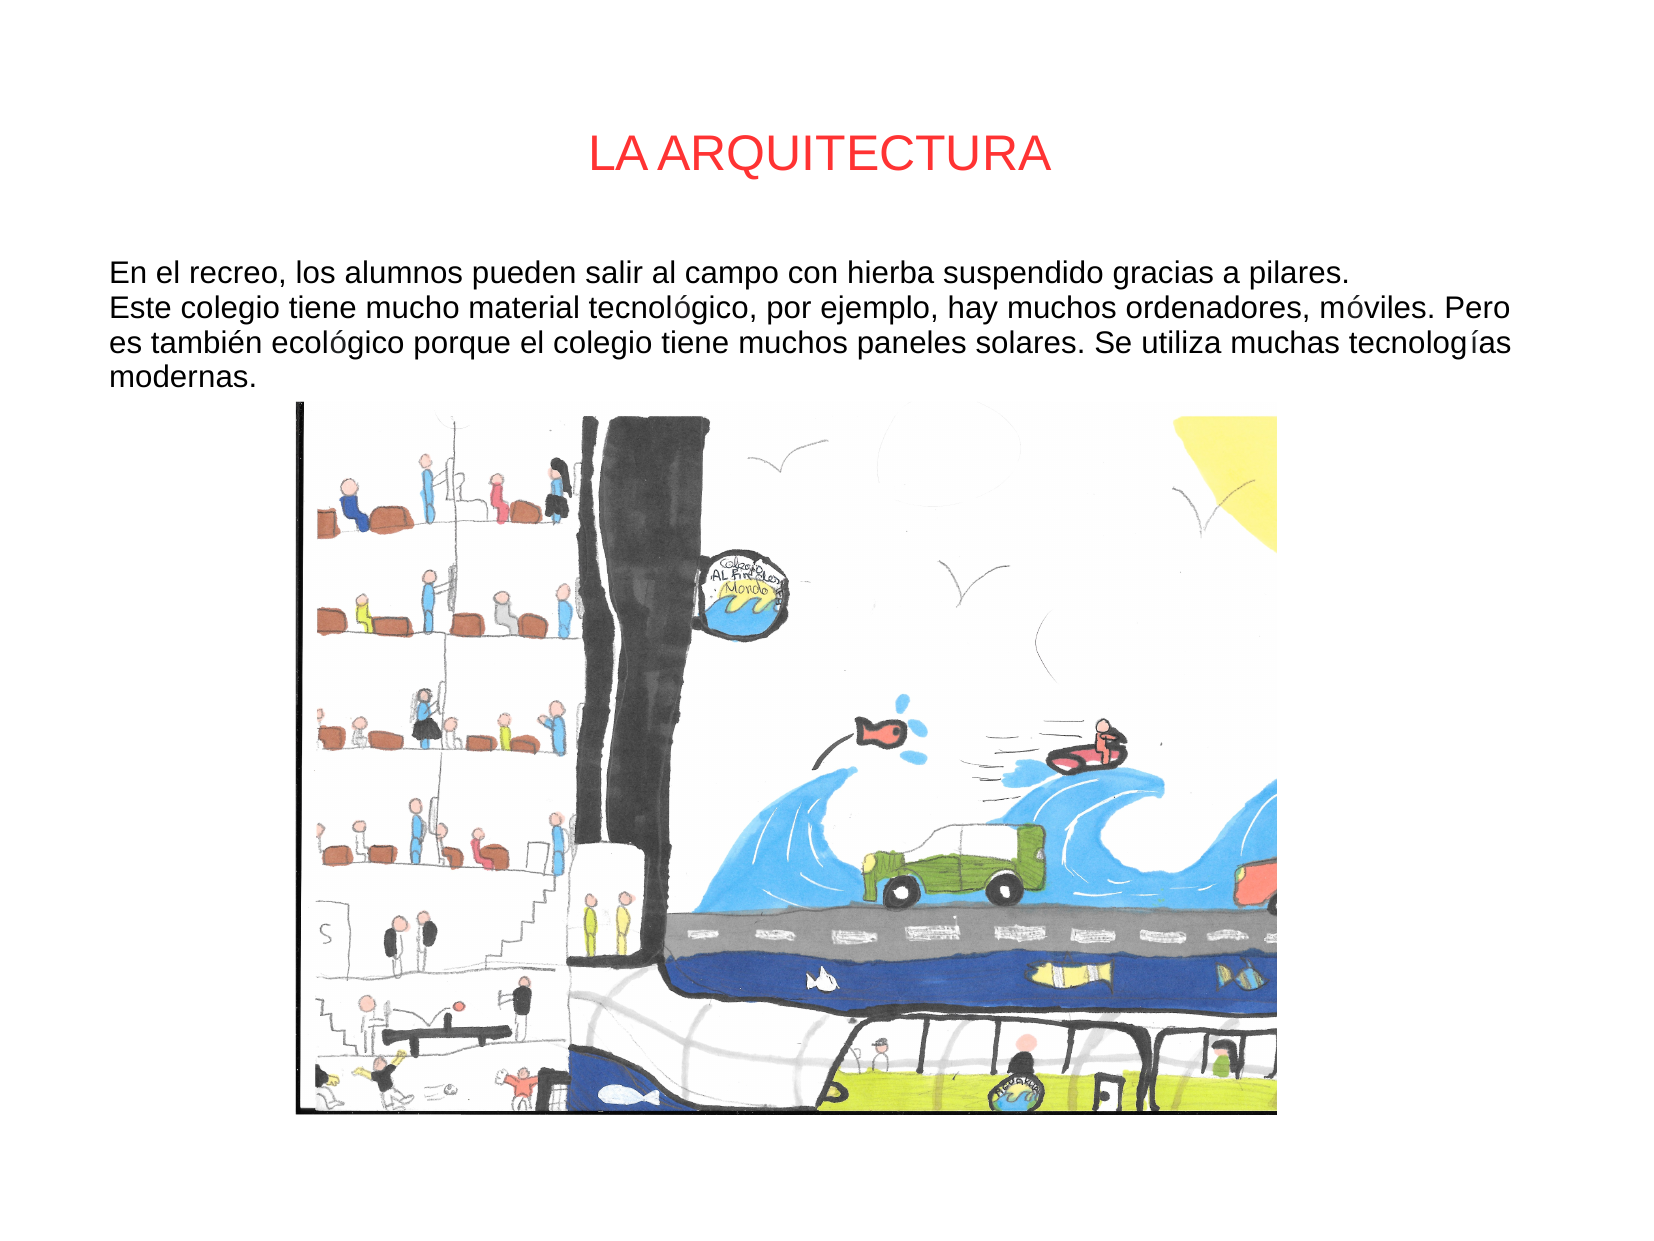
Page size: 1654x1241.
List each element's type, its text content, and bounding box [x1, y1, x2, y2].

title LA ARQUITECTURA [82, 49, 1571, 257]
picture [295, 402, 1277, 1115]
text_box En el recreo, los alumnos pueden salir al campo con hierba suspendido gracias a pilares. Este colegio tiene mucho material tecnológico, por ejemplo, hay muchos ordenadores, móviles. Pero es también ecológico porque el colegio tiene muchos paneles solares. Se utiliza muchas tecnologías modernas. [94, 248, 1548, 402]
